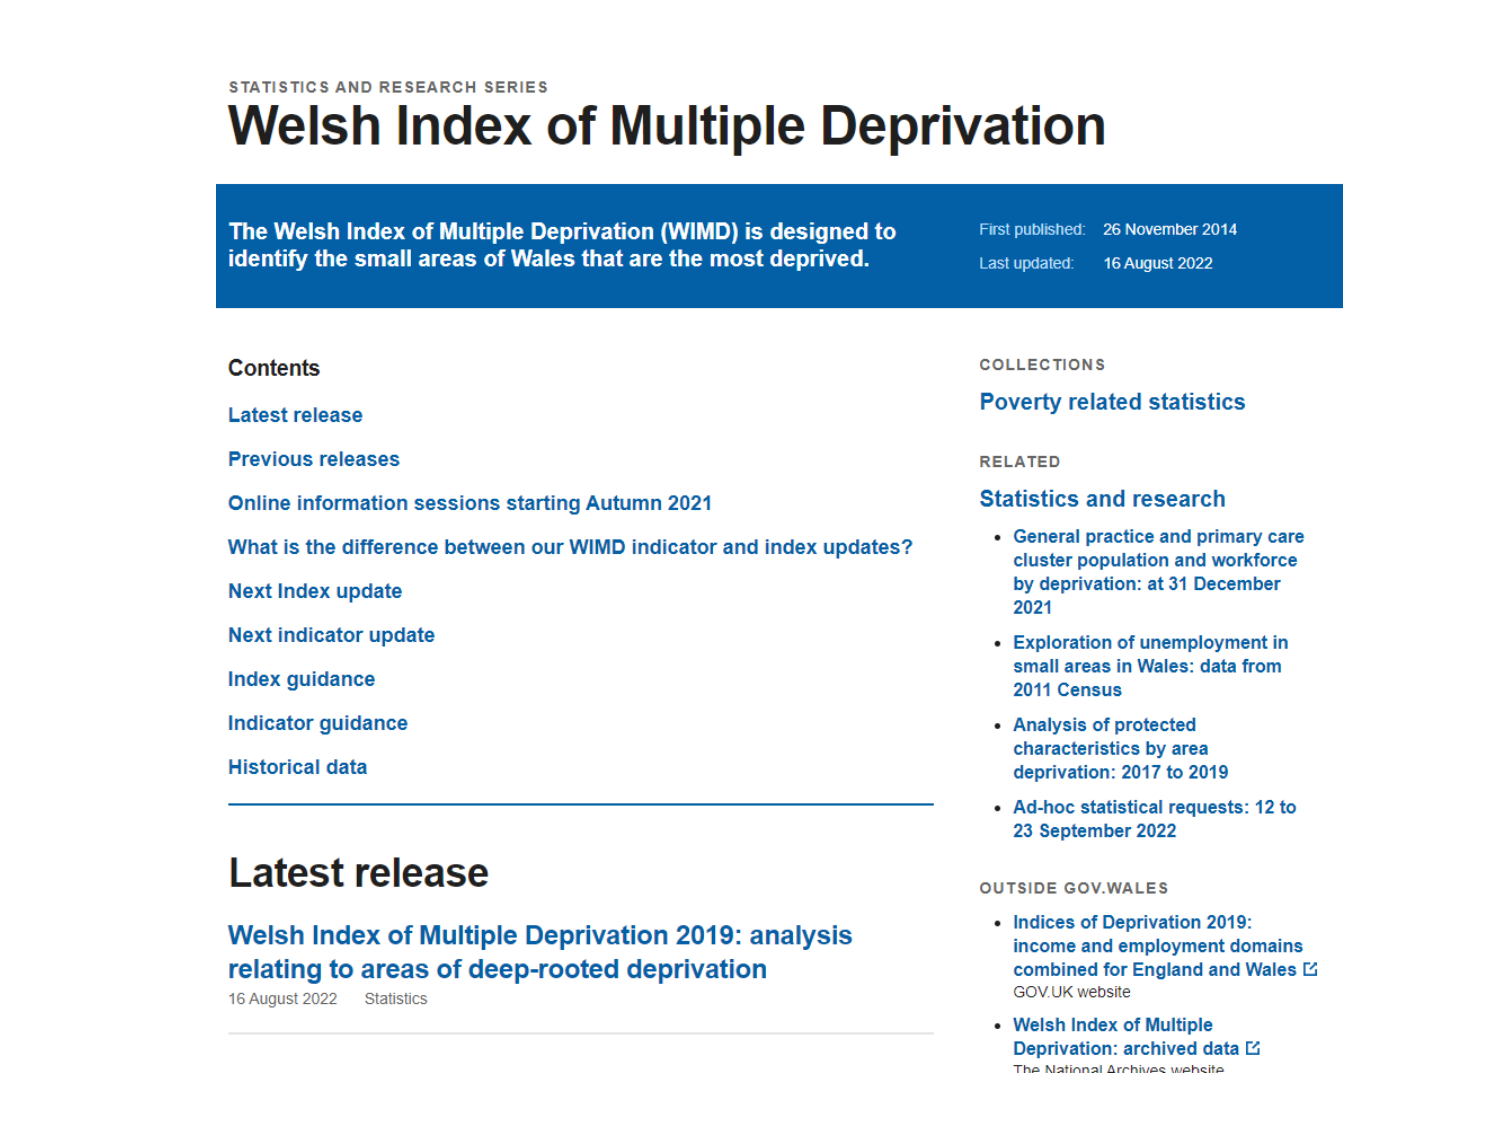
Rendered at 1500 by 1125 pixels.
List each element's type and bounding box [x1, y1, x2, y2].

picture [216, 69, 1343, 1073]
